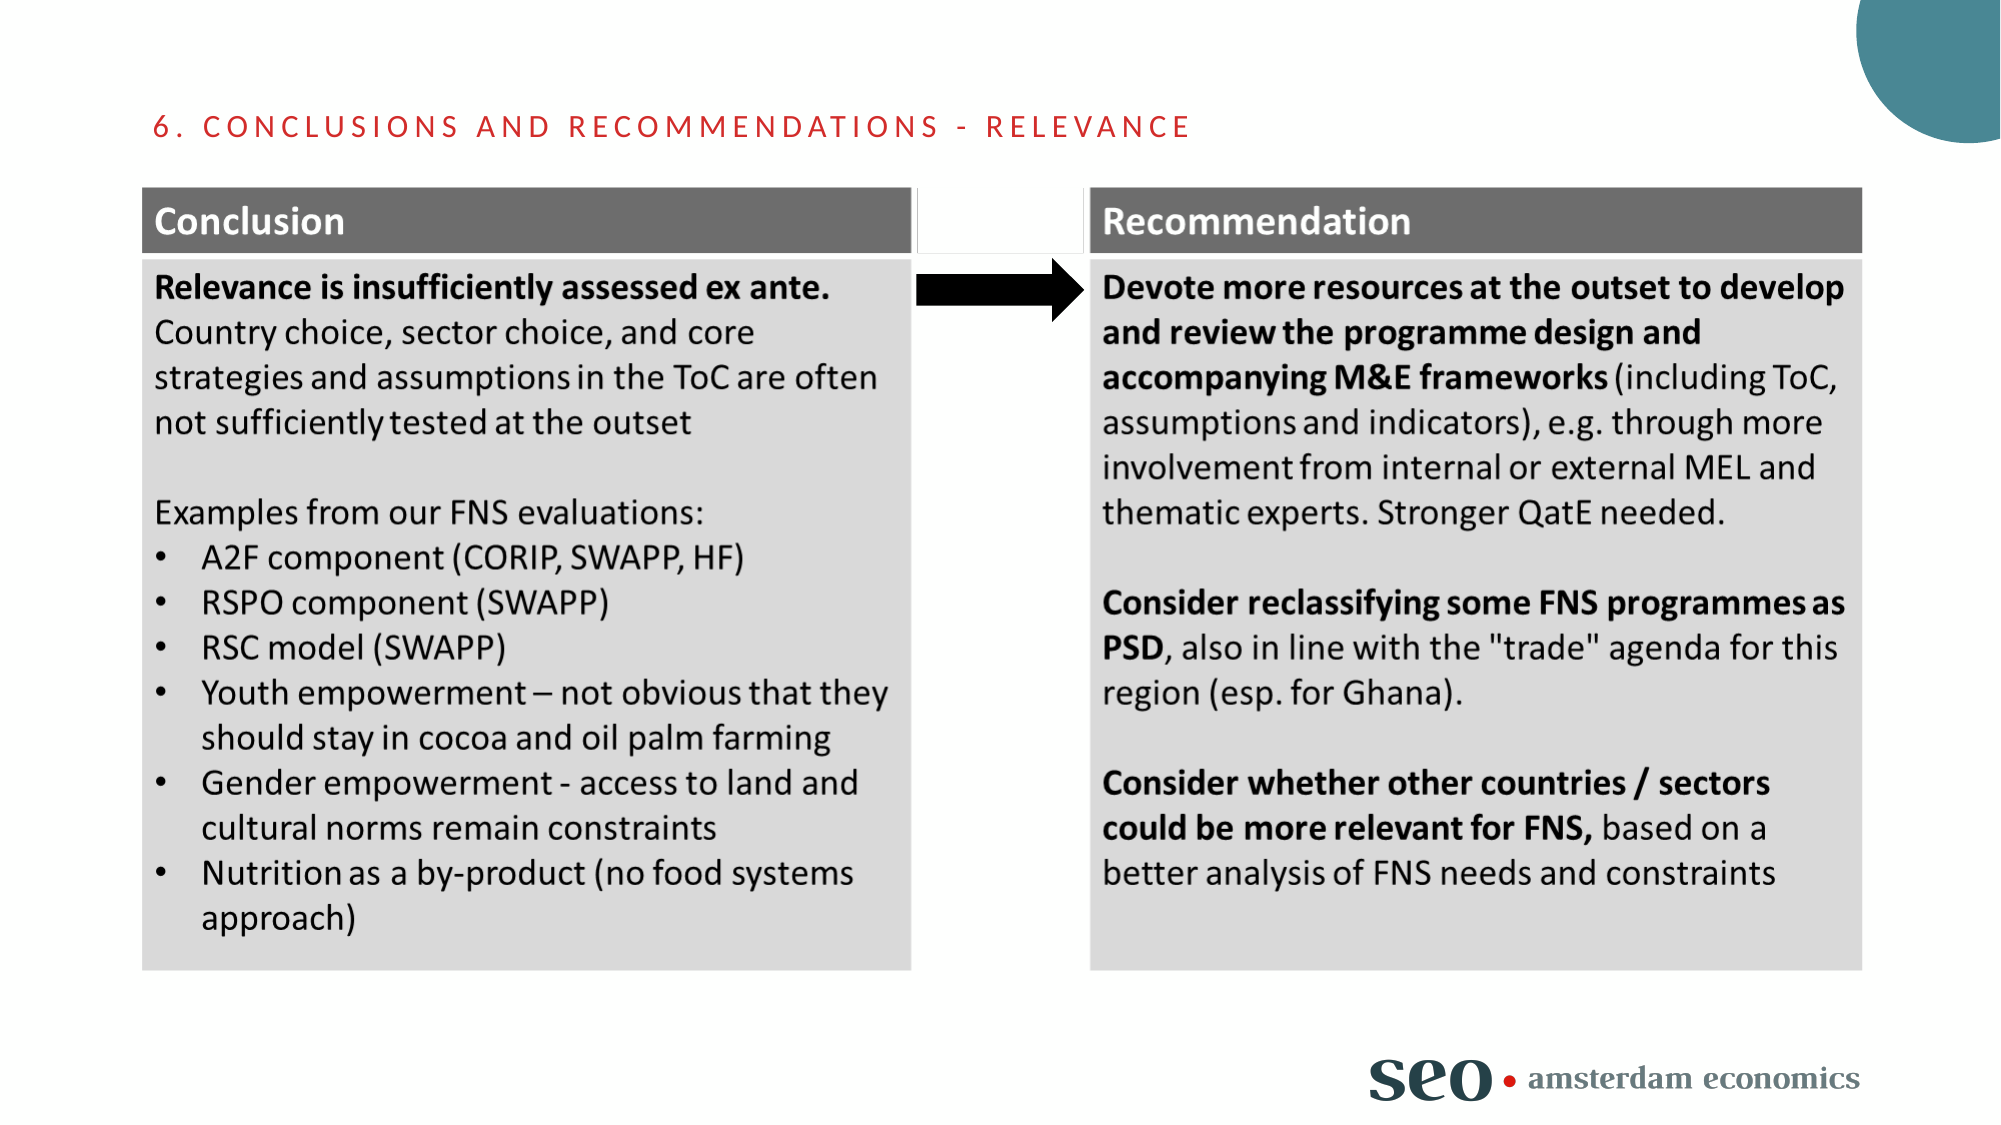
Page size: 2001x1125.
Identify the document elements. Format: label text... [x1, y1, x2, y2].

list 6. CONCLUSIONS AND RECOMMENDATIONS - RELEVANCE [137, 101, 1864, 152]
picture [138, 184, 1866, 974]
text_box [917, 260, 1083, 320]
